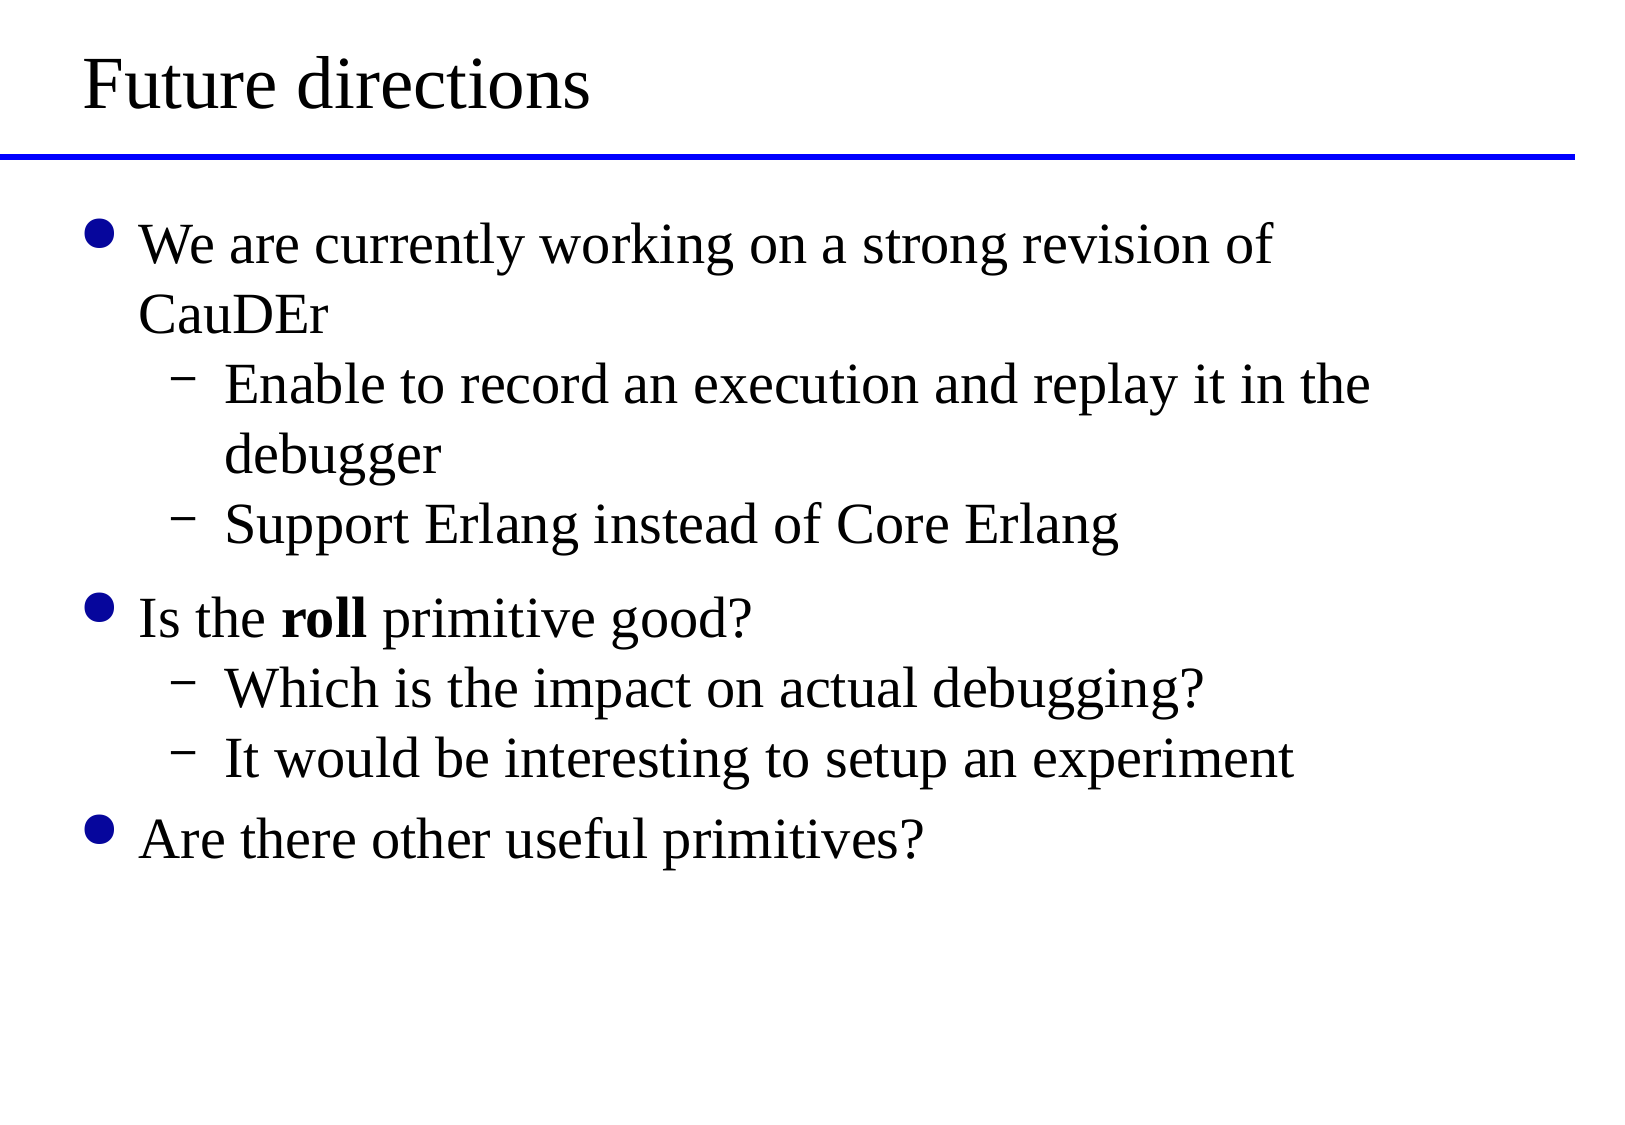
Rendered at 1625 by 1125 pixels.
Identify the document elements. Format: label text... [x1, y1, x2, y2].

list We are currently working on a strong revision of CauDEr Enable to record an execution and replay it in the debugger Support Erlang instead of Core Erlang Is the roll primitive good? Which is the impact on actual debugging? It would be interesting to setup an experiment Are there other useful primitives? [67, 198, 1478, 1061]
title Future directions [67, 27, 1544, 131]
